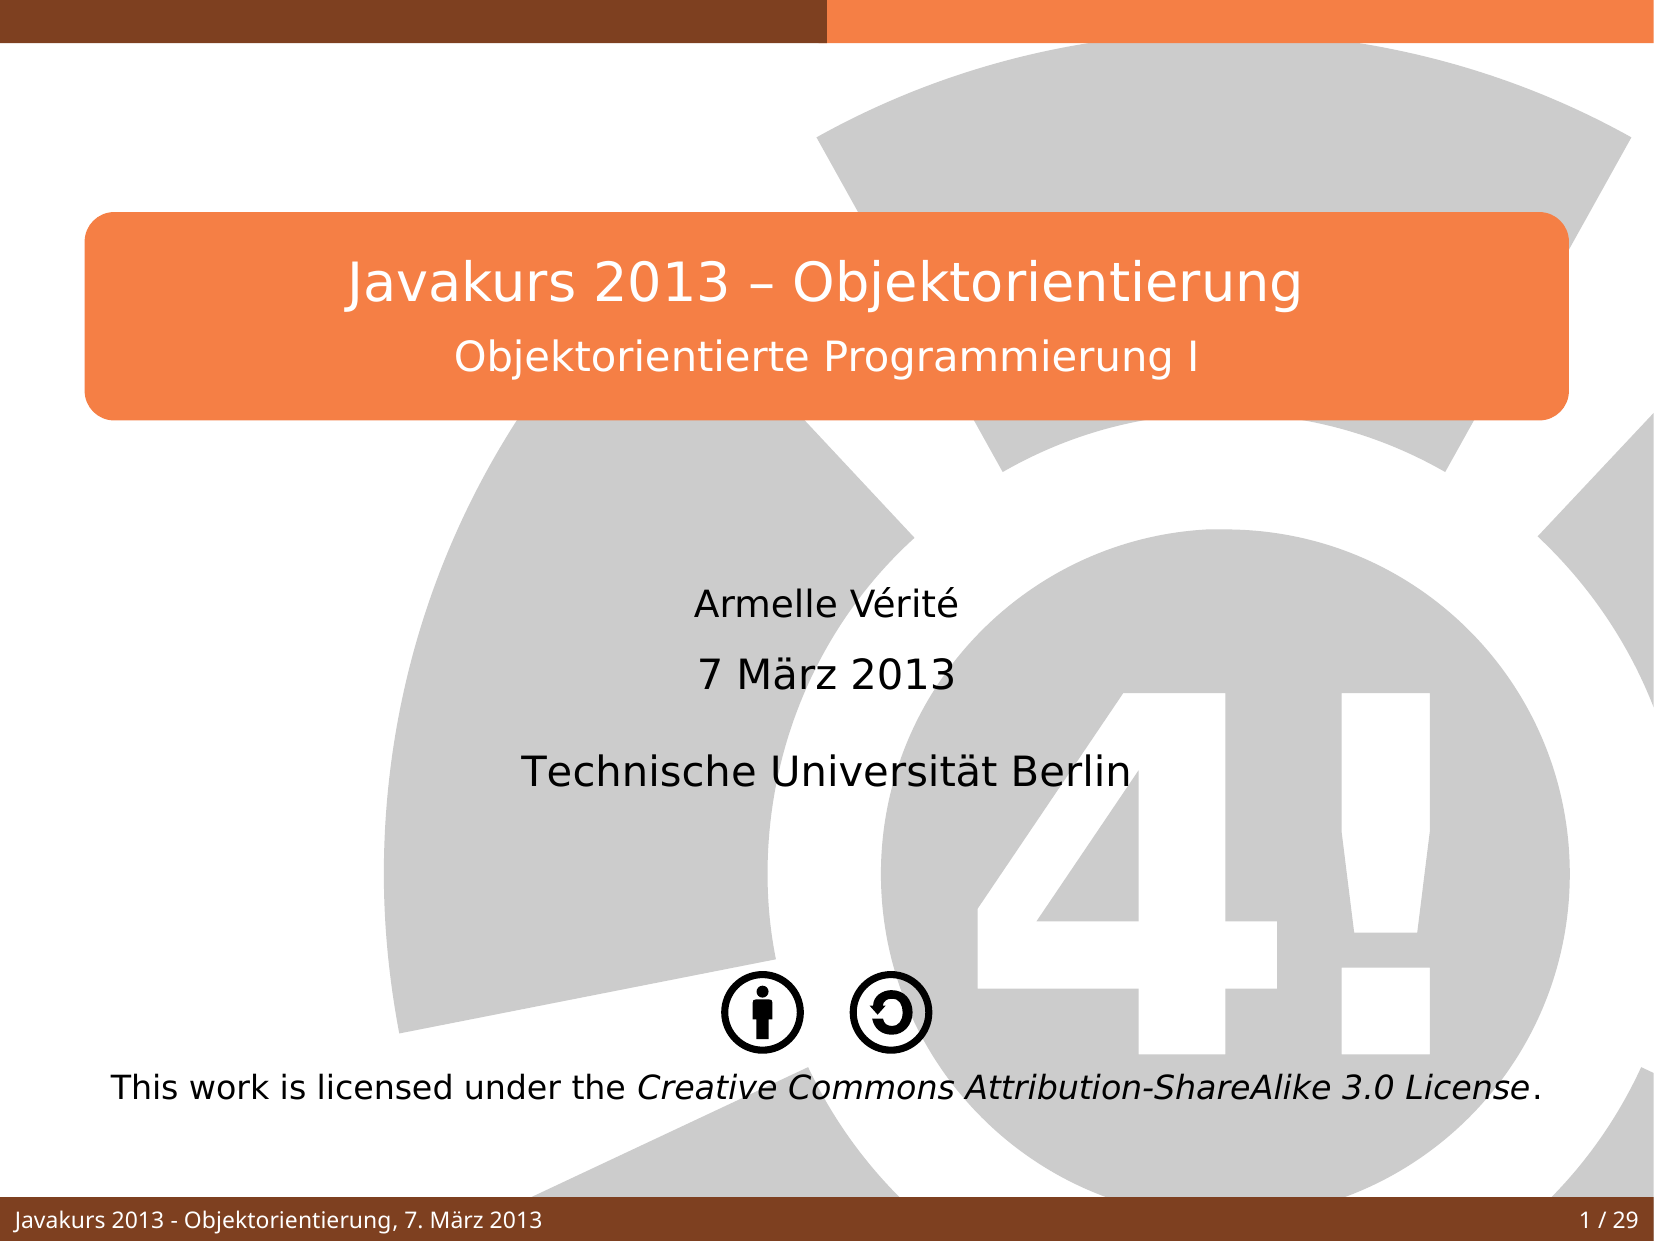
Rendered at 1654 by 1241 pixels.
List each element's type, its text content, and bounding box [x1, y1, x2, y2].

text_box This work is licensed under the Creative Commons Attribution-ShareAlike 3.0 License. [96, 1061, 1558, 1115]
text_box [849, 971, 933, 1054]
text_box [721, 971, 804, 1054]
subtitle [82, 56, 1571, 944]
text_box Armelle Vérité 7 März 2013 Technische Universität Berlin [506, 575, 1148, 804]
